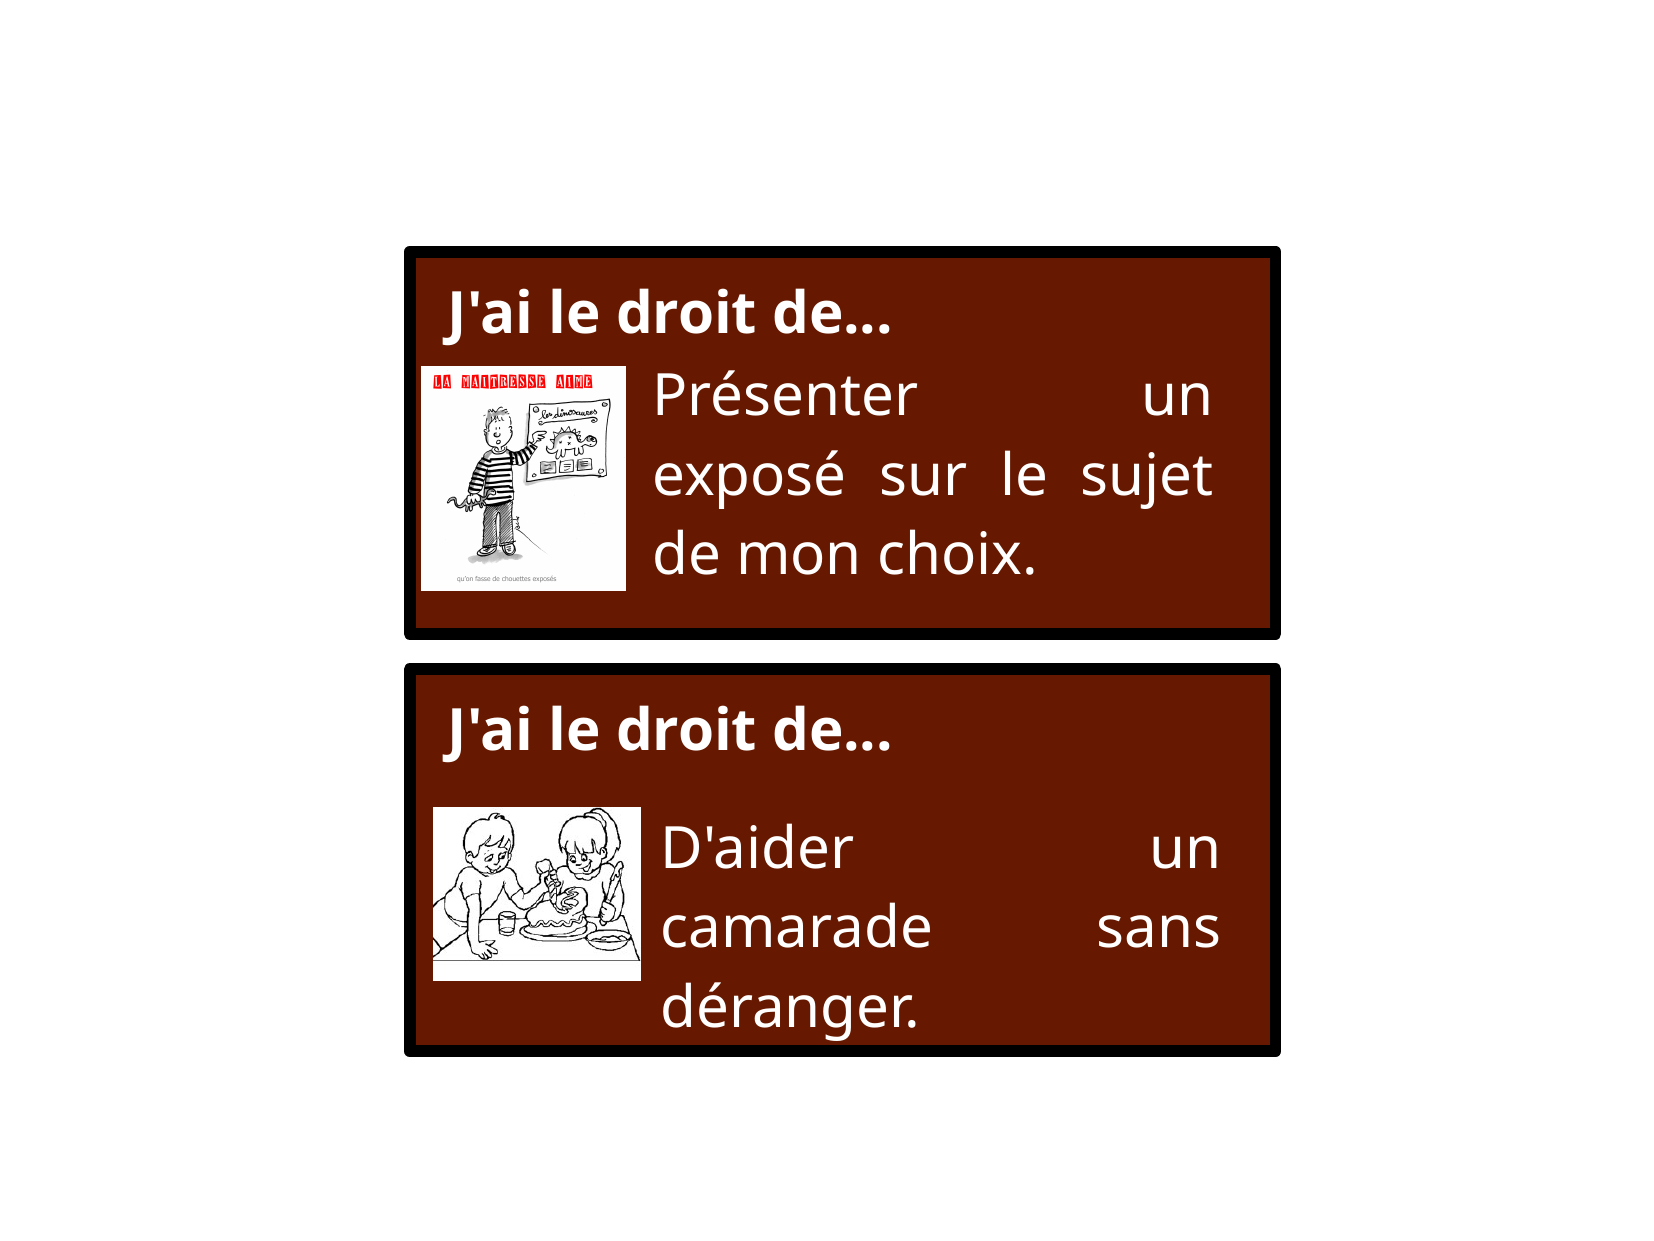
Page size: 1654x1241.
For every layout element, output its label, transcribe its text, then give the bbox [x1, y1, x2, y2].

text_box J'ai le droit de... [433, 263, 1261, 394]
text_box [409, 251, 1276, 634]
picture [421, 366, 626, 591]
text_box J'ai le droit de... [433, 681, 1261, 811]
text_box [409, 669, 1276, 1052]
picture [433, 807, 641, 981]
text_box Présenter un exposé sur le sujet de mon choix. [637, 346, 1229, 606]
text_box D'aider un camarade sans déranger. [645, 799, 1237, 988]
